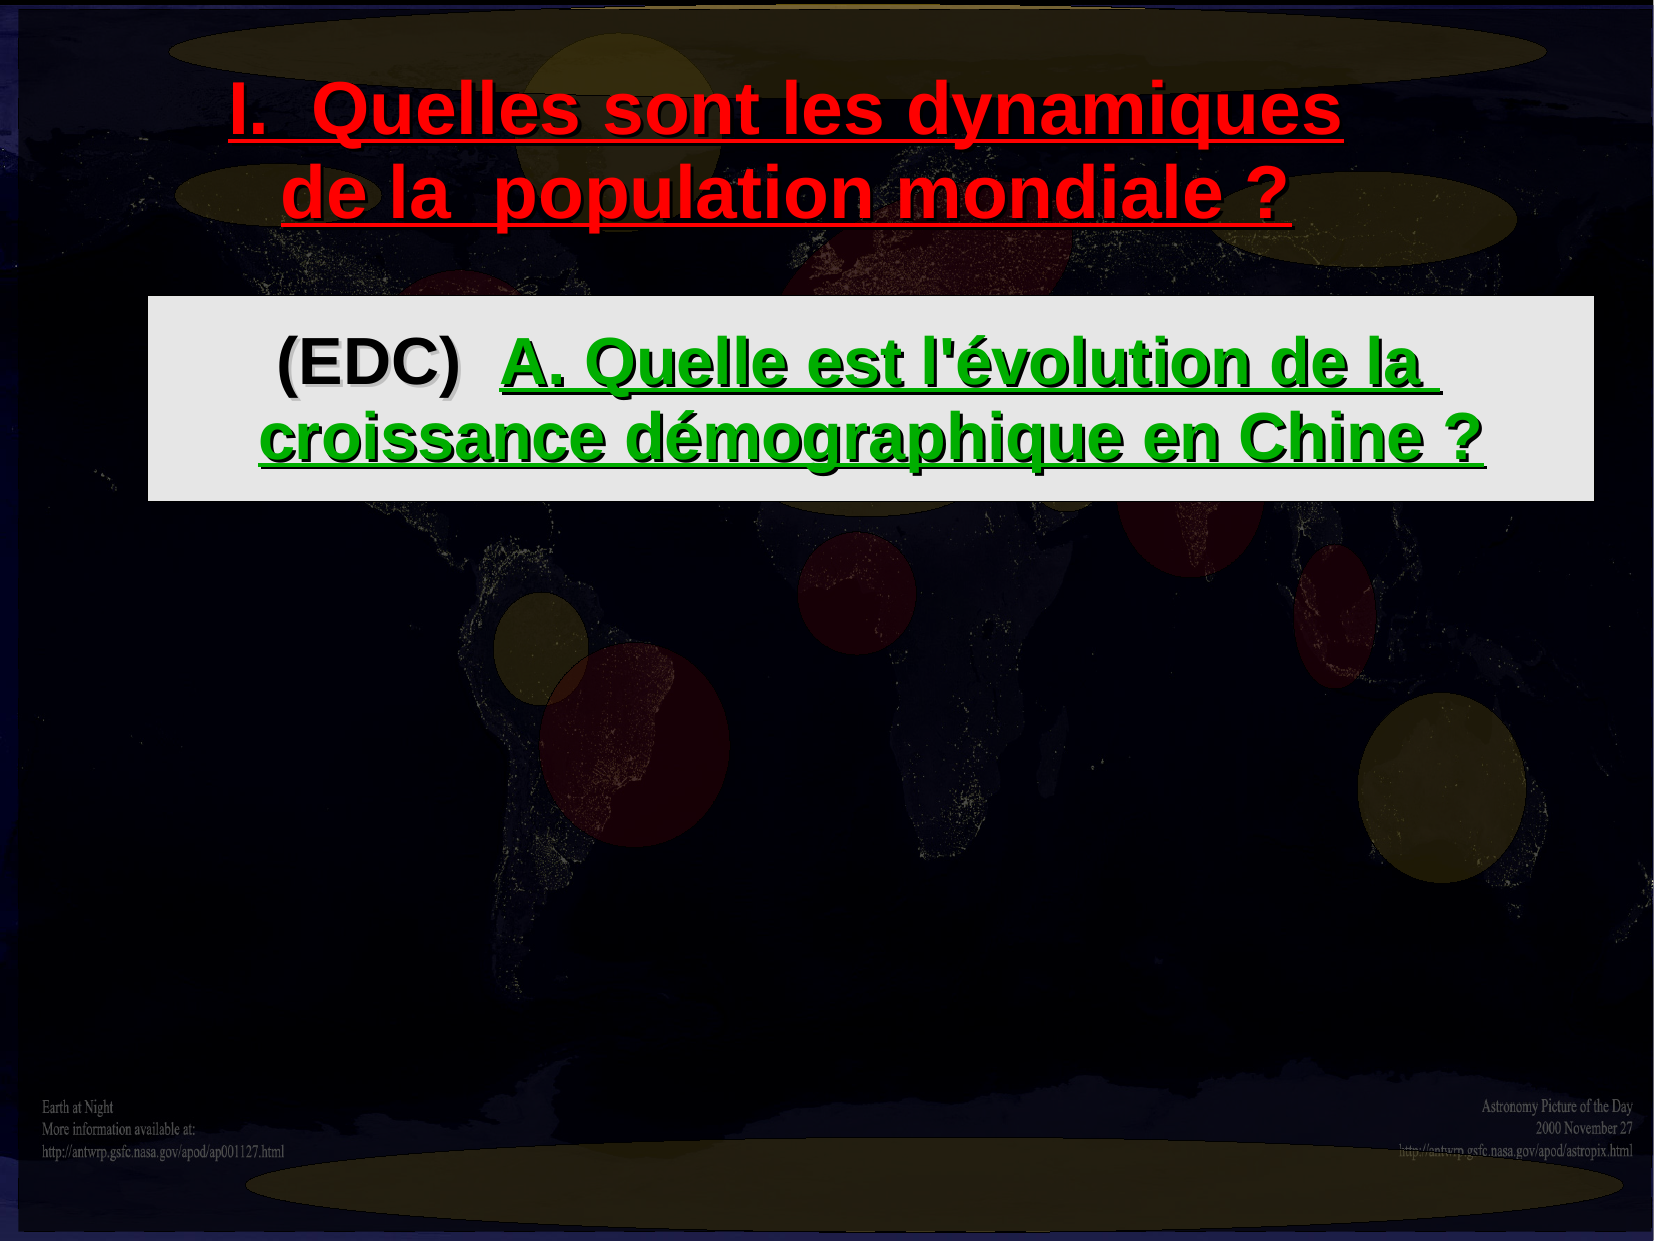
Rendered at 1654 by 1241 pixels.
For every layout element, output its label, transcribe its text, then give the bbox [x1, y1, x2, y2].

text_box I. Quelles sont les dynamiques de la population mondiale ? [206, 59, 1366, 242]
picture [0, 5, 1654, 1241]
text_box (EDC) A. Quelle est l'évolution de la croissance démographique en Chine ? [147, 295, 1595, 502]
text_box [18, 3, 1652, 1233]
